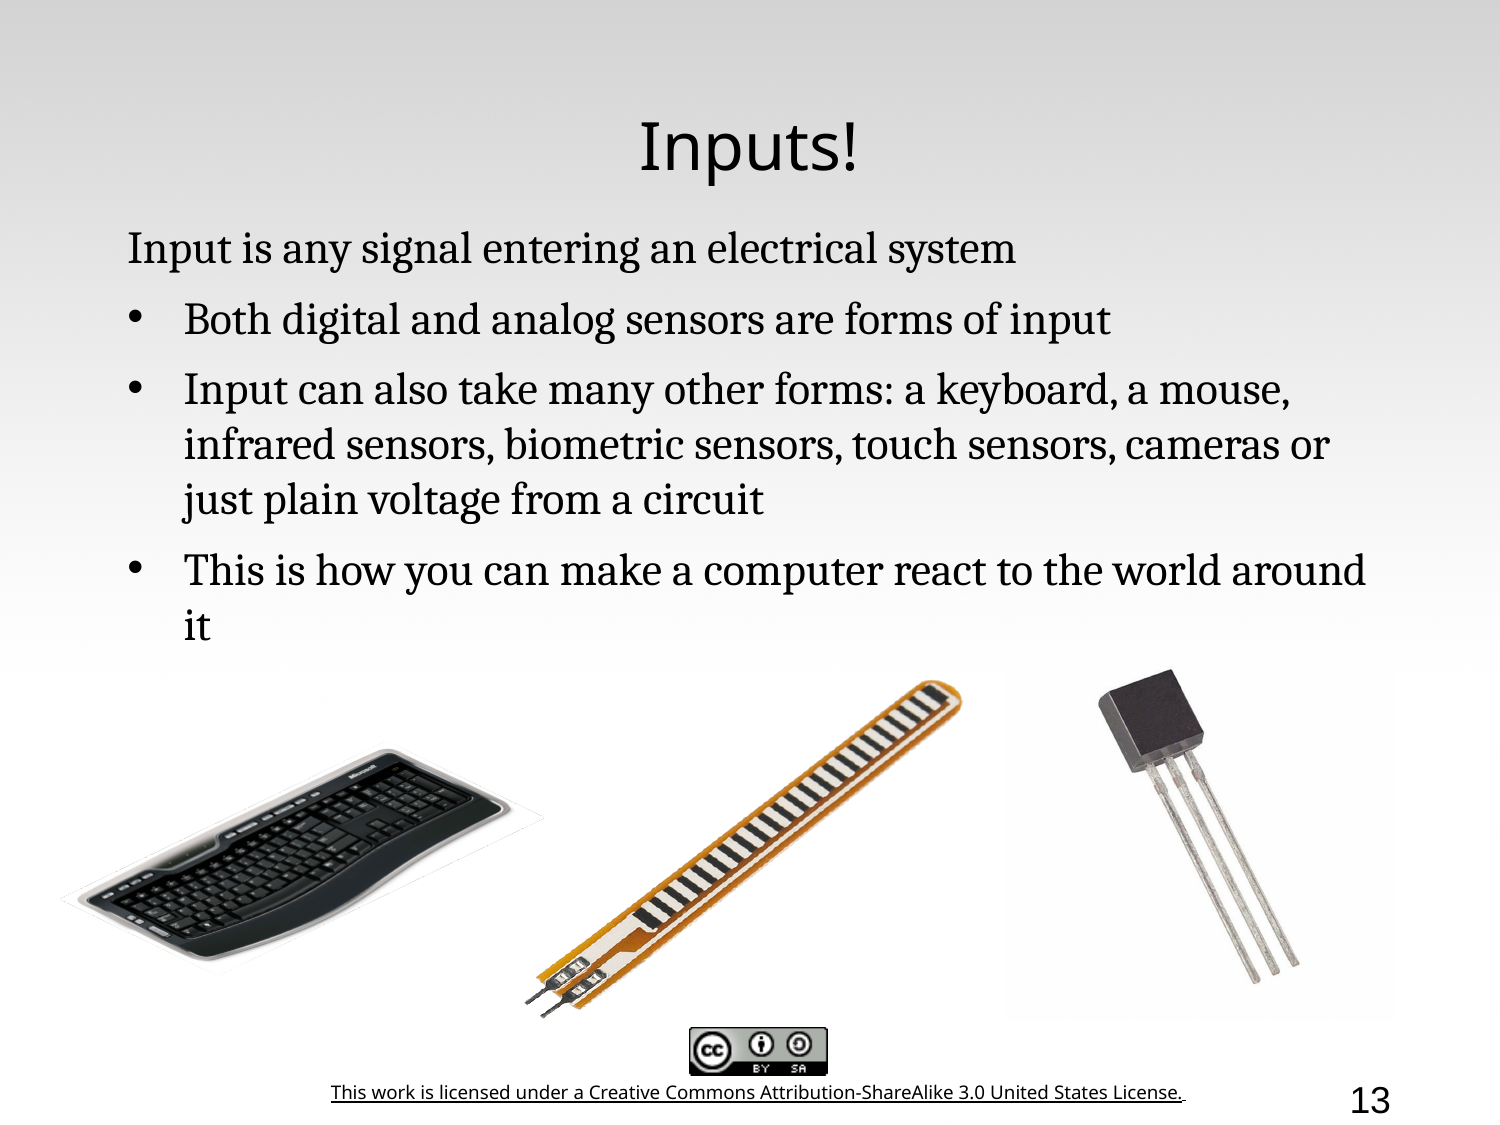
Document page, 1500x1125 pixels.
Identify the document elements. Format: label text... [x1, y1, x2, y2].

list Input is any signal entering an electrical system Both digital and analog sensors are forms of input Input can also take many other forms: a keyboard, a mouse, infrared sensors, biometric sensors, touch sensors, cameras or just plain voltage from a circuit This is how you can make a computer react to the world around it [112, 209, 1388, 705]
title Inputs! [112, 49, 1388, 209]
picture [0, 0, 1500, 1125]
